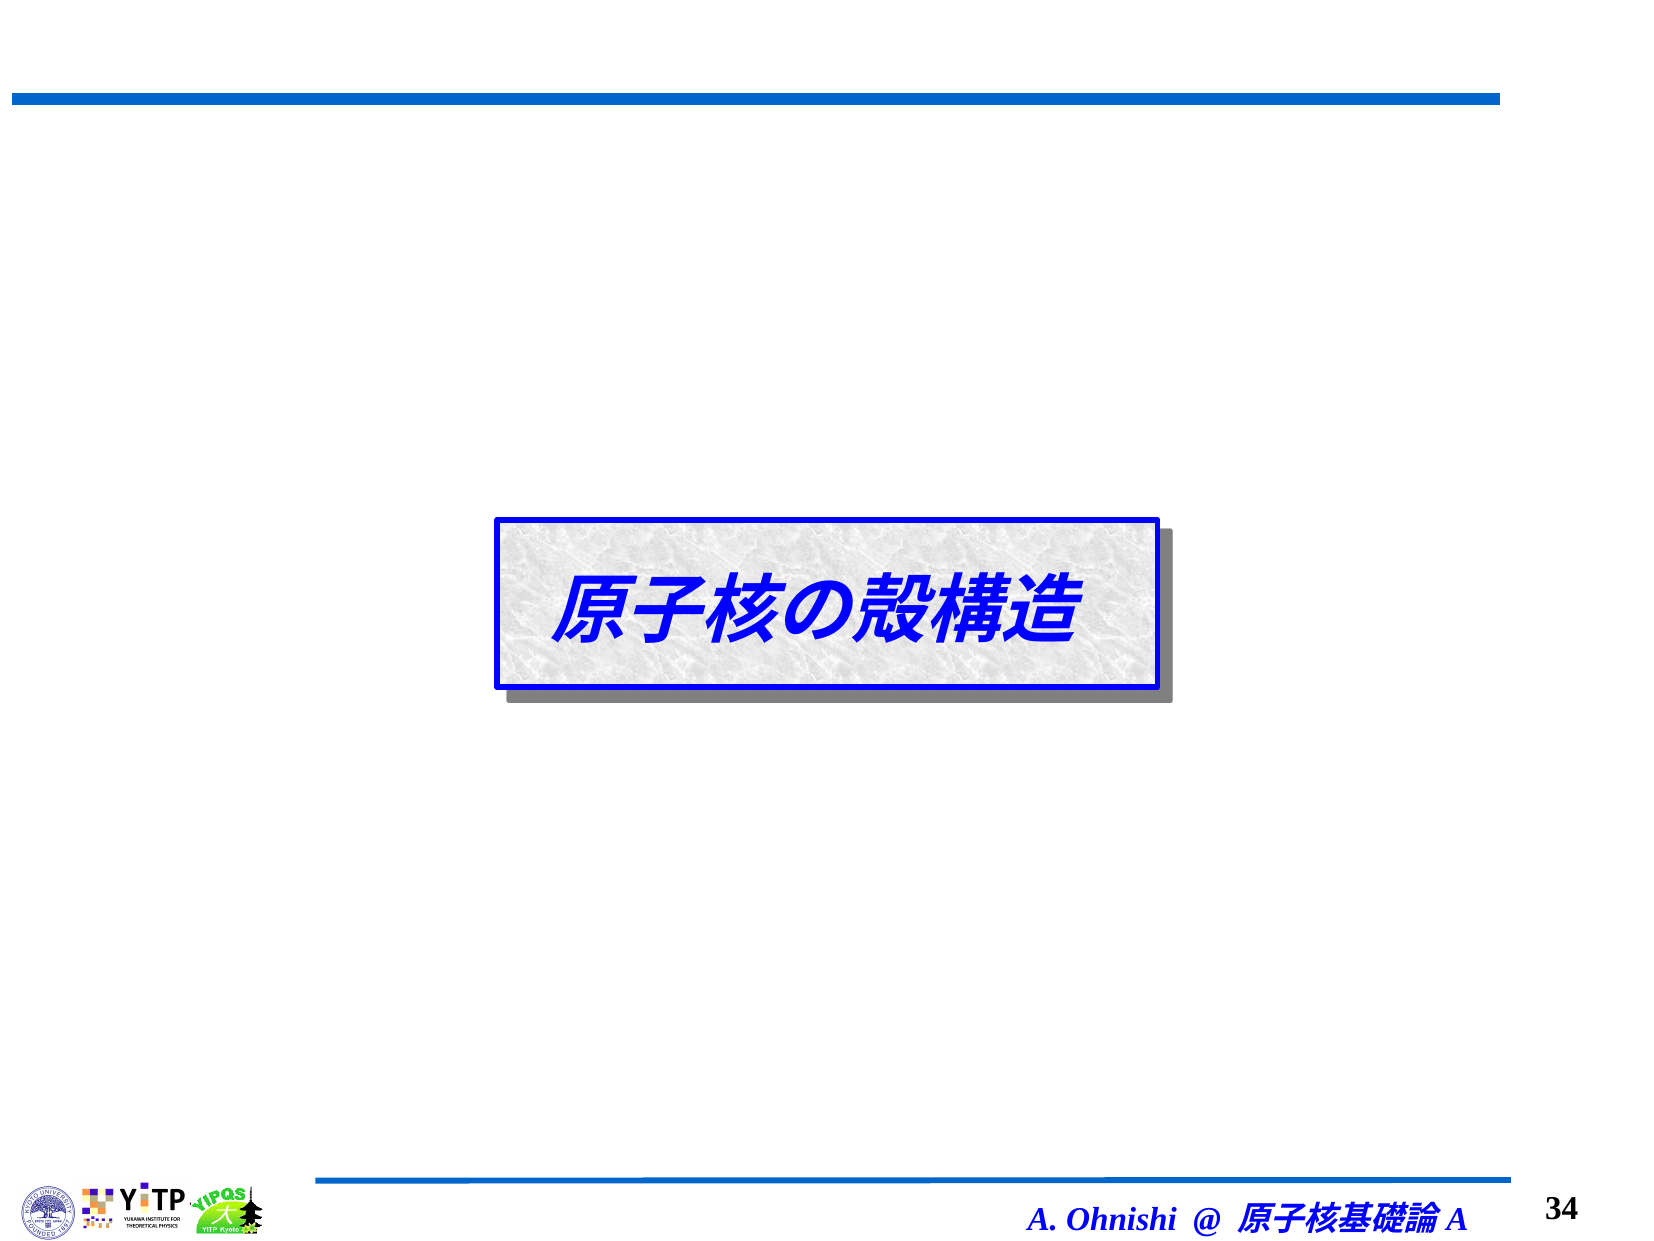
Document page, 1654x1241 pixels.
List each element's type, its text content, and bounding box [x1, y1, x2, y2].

picture [500, 660, 1155, 684]
text_box 原子核の殻構造 [497, 519, 1158, 660]
picture [20, 1185, 76, 1241]
picture [77, 1179, 263, 1234]
